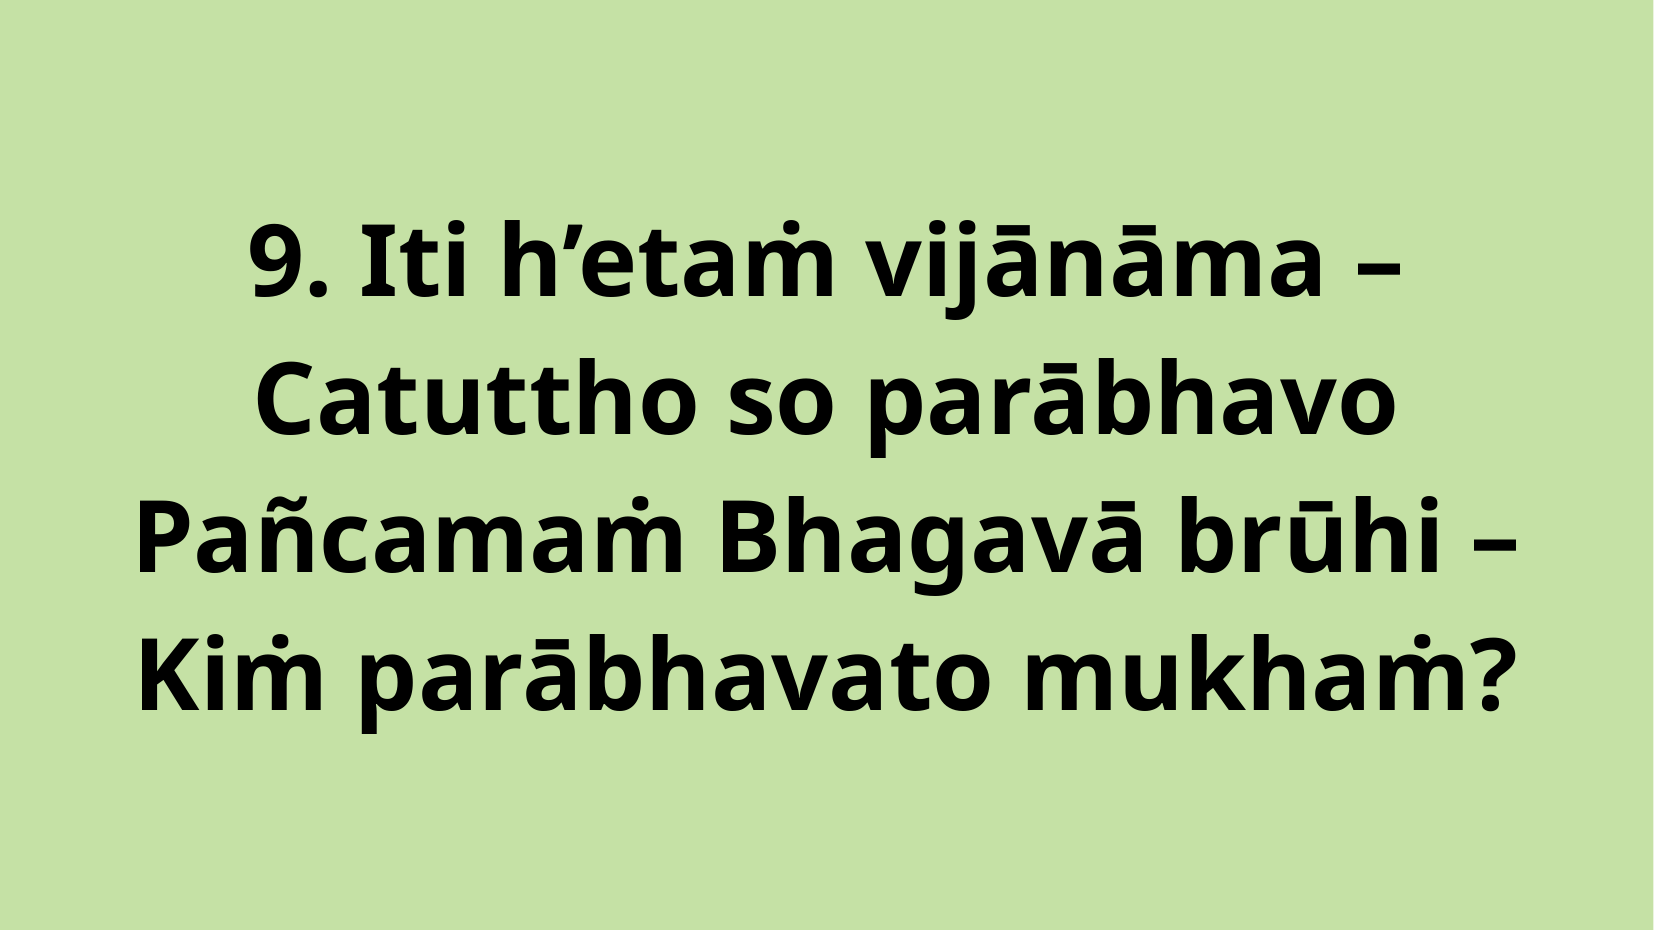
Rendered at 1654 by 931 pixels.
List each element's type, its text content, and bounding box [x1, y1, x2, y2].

subtitle 9. Iti h’etaṁ vijānāma – Catuttho so parābhavo Pañcamaṁ Bhagavā brūhi – Kiṁ parābhavato mukhaṁ? [82, 0, 1571, 931]
